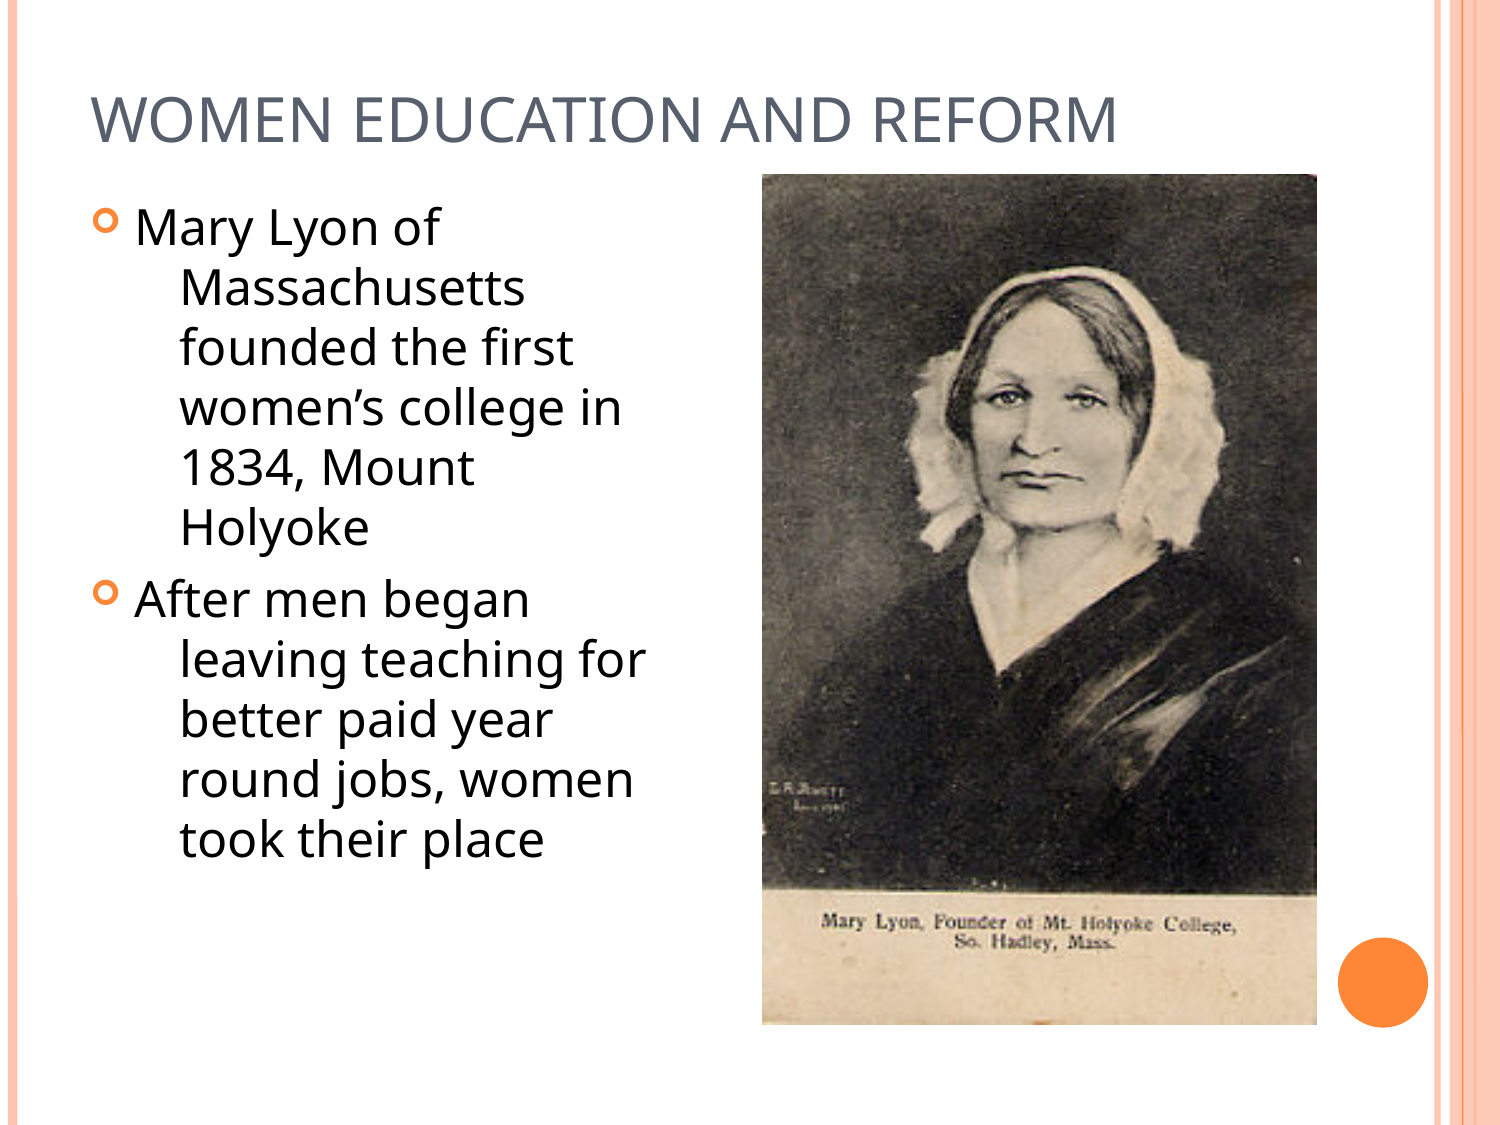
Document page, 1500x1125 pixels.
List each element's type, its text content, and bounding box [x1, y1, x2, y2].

list Mary Lyon of Massachusetts founded the first women’s college in 1834, Mount Holyoke After men began leaving teaching for better paid year round jobs, women took their place [75, 187, 676, 1013]
picture [762, 174, 1317, 1025]
title Women Education and Reform [75, 45, 1300, 163]
